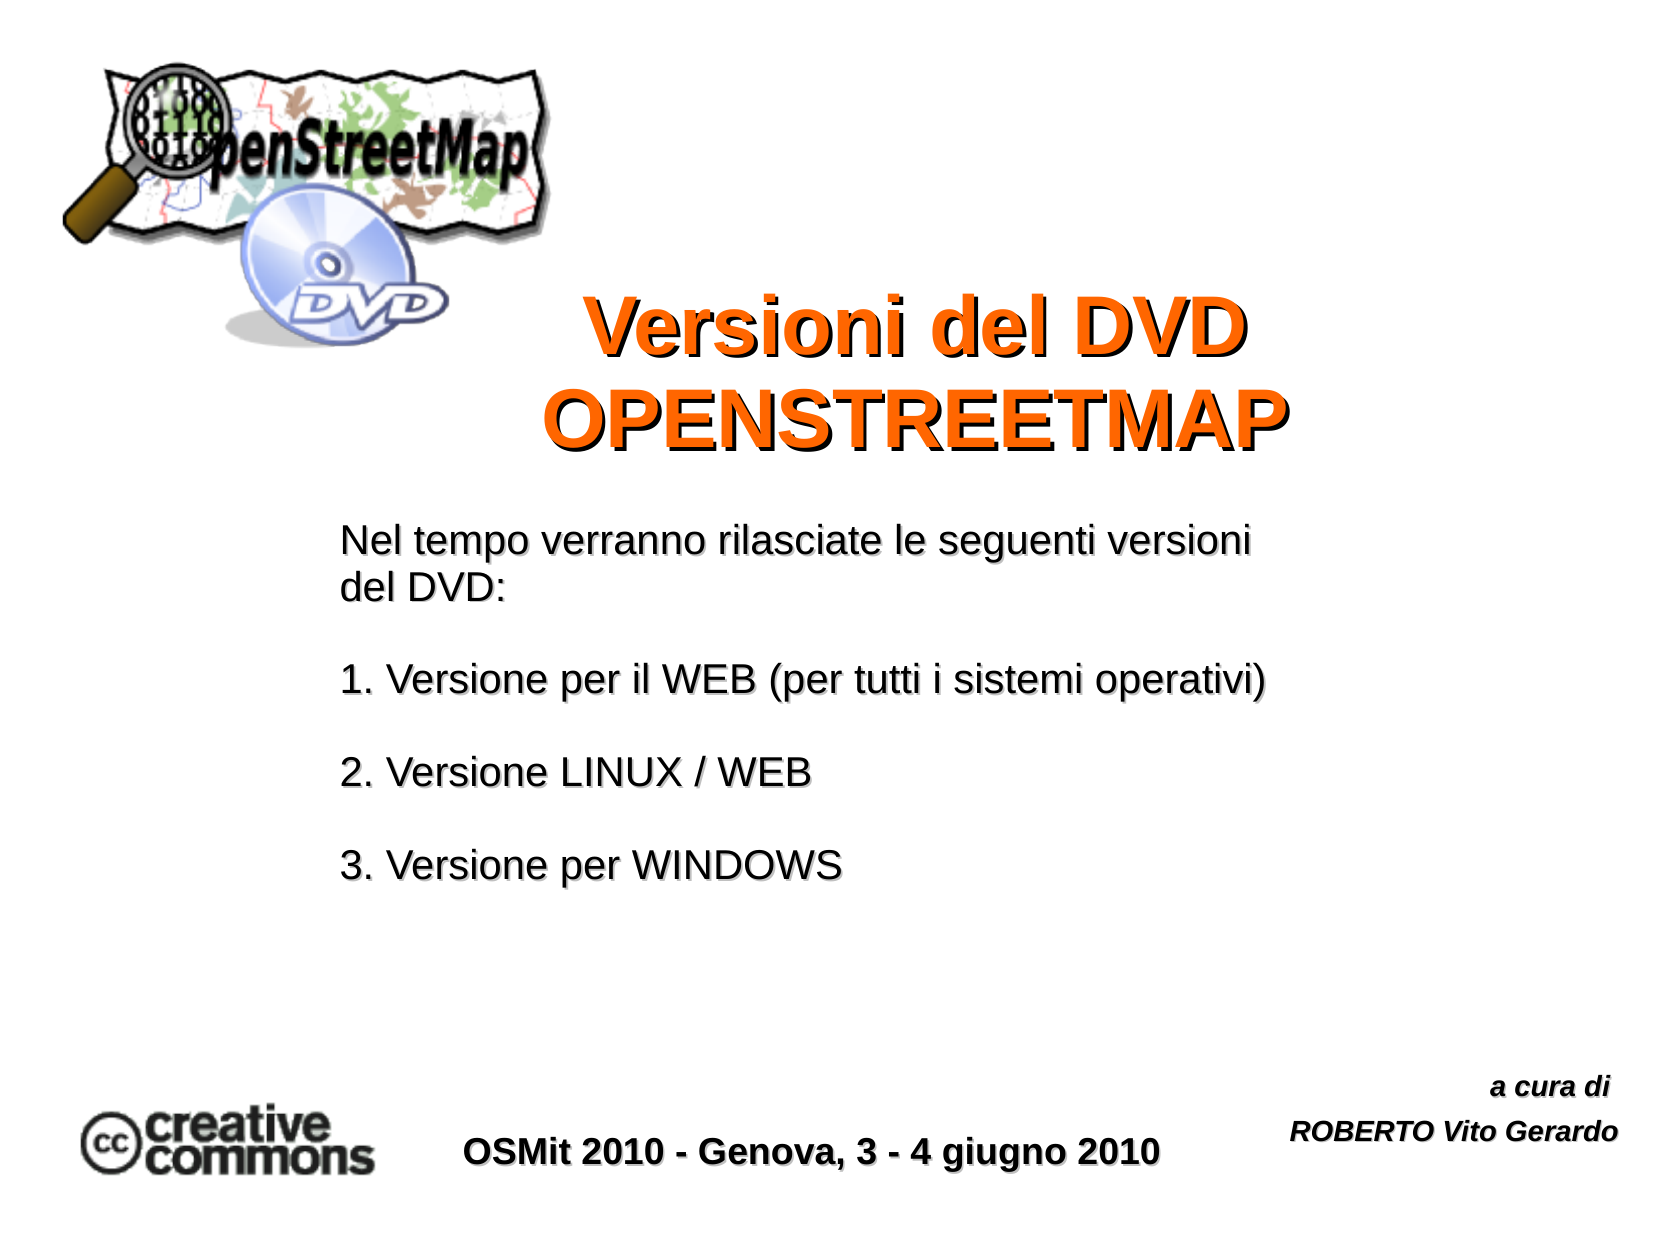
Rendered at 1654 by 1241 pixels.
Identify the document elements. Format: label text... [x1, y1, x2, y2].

picture [59, 58, 591, 355]
text_box Versioni del DVD OPENSTREETMAP [265, 271, 1565, 473]
text_box Nel tempo verranno rilasciate le seguenti versioni del DVD: 1. Versione per il WEB (per tutti i sistemi operativi) 2. Versione LINUX / WEB 3. Versione per WINDOWS [324, 472, 1329, 1063]
text_box a cura di ROBERTO Vito Gerardo [1122, 1062, 1634, 1184]
picture [79, 1099, 384, 1182]
text_box OSMit 2010 - Genova, 3 - 4 giugno 2010 [354, 1123, 1122, 1182]
